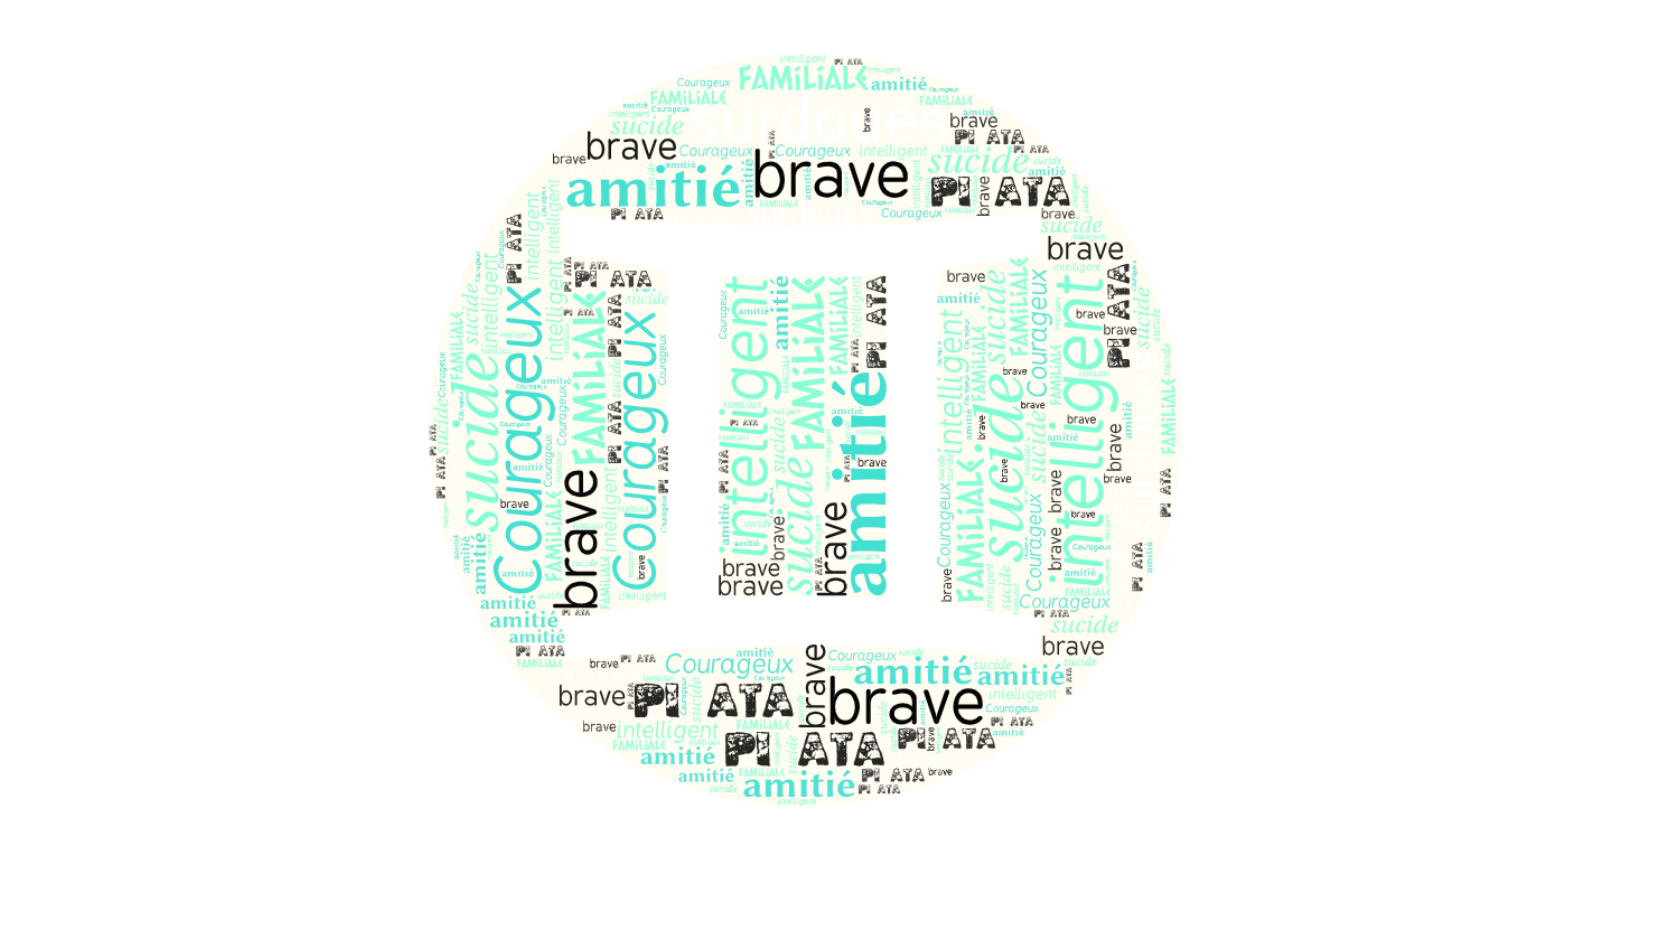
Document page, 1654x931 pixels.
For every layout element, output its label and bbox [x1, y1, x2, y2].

picture [425, 47, 1193, 815]
